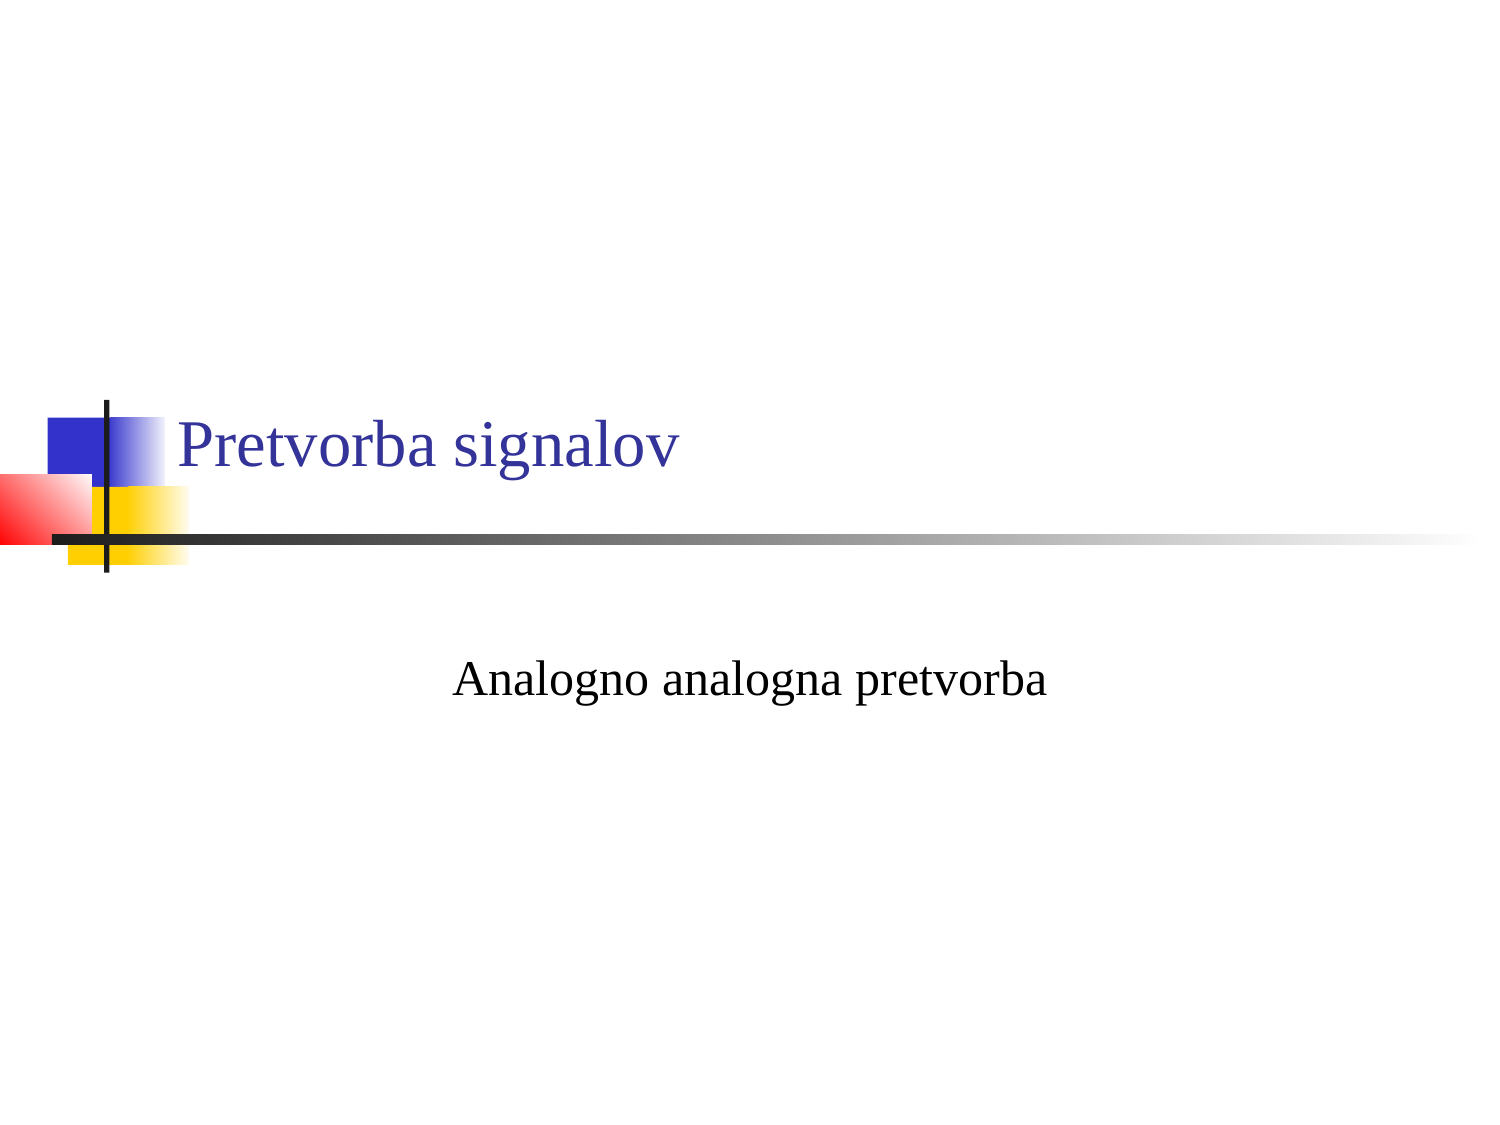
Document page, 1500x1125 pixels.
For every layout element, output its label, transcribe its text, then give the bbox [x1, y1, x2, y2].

subtitle Analogno analogna pretvorba [225, 637, 1276, 926]
title Pretvorba signalov [162, 299, 1438, 488]
